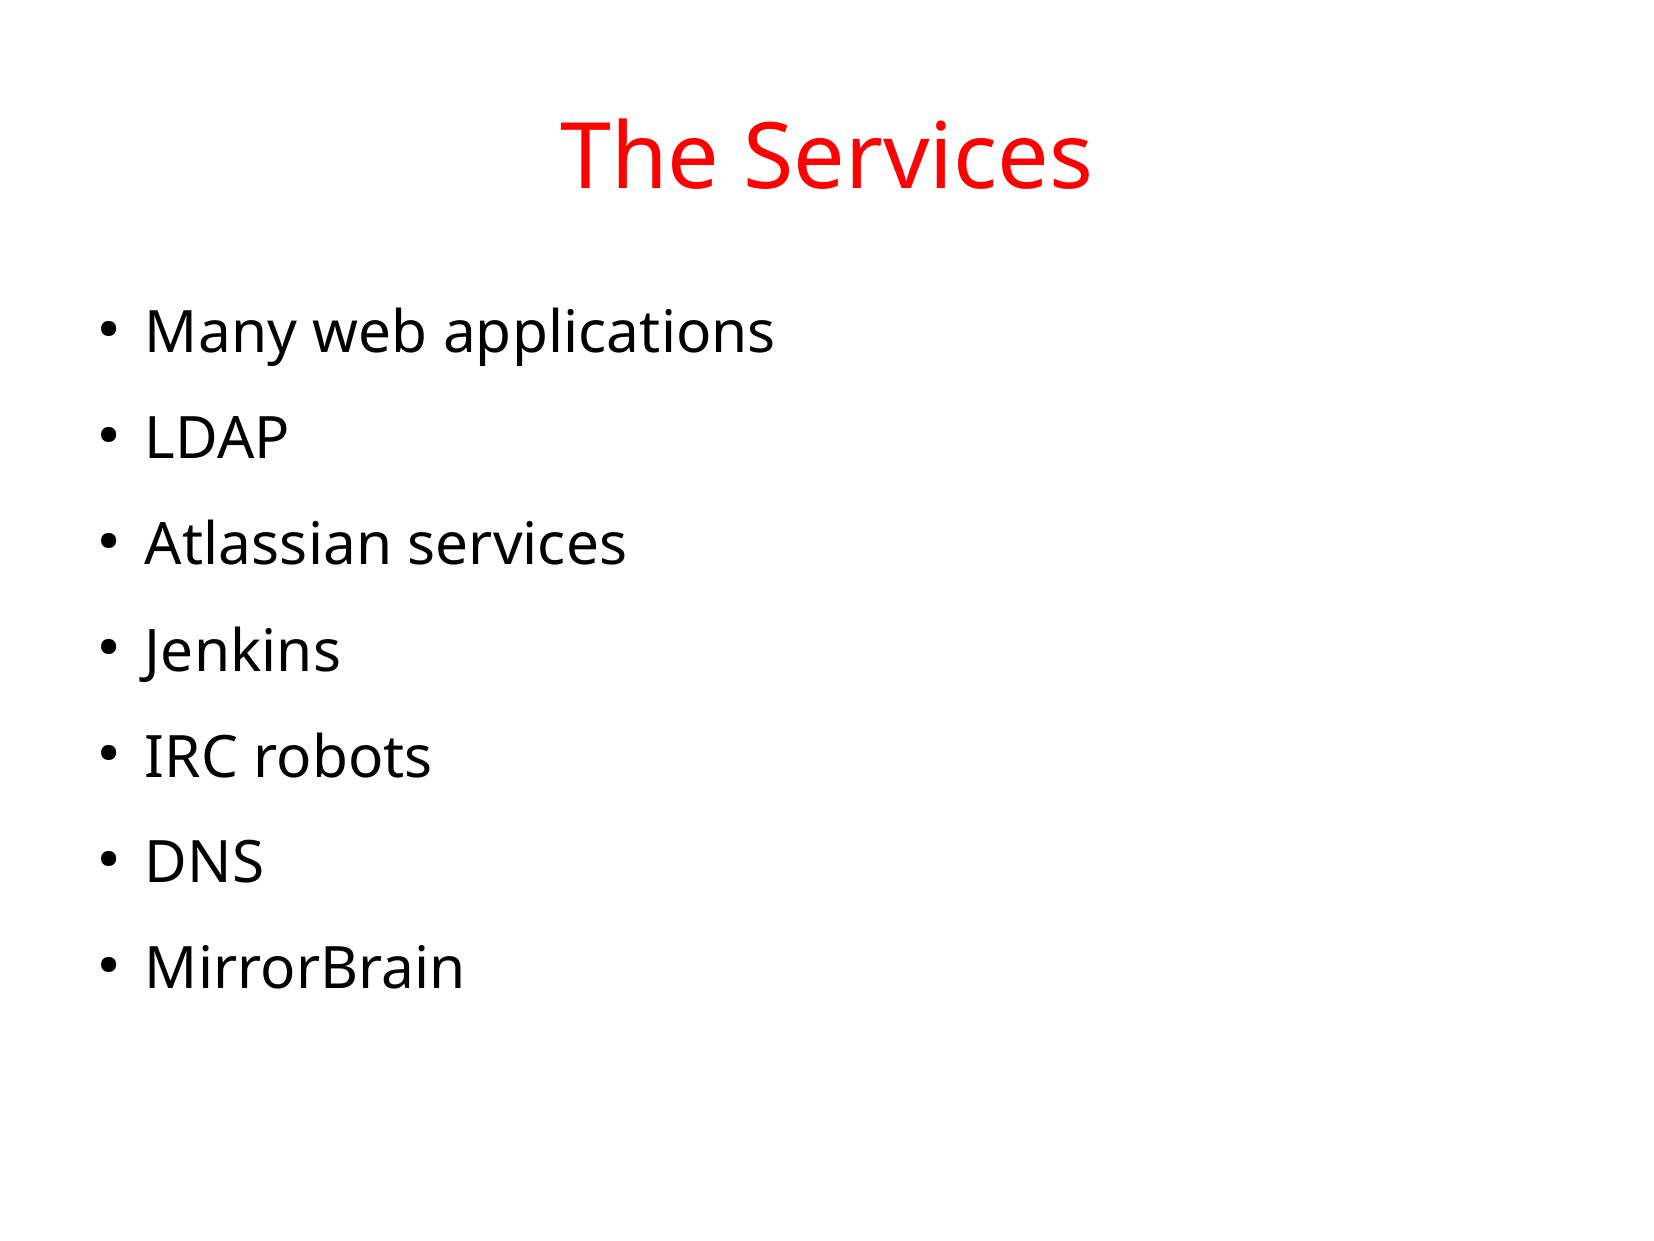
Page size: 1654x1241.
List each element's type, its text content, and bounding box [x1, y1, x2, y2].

title The Services [82, 49, 1571, 257]
list Many web applications LDAP Atlassian services Jenkins IRC robots DNS MirrorBrain [82, 290, 1571, 1010]
